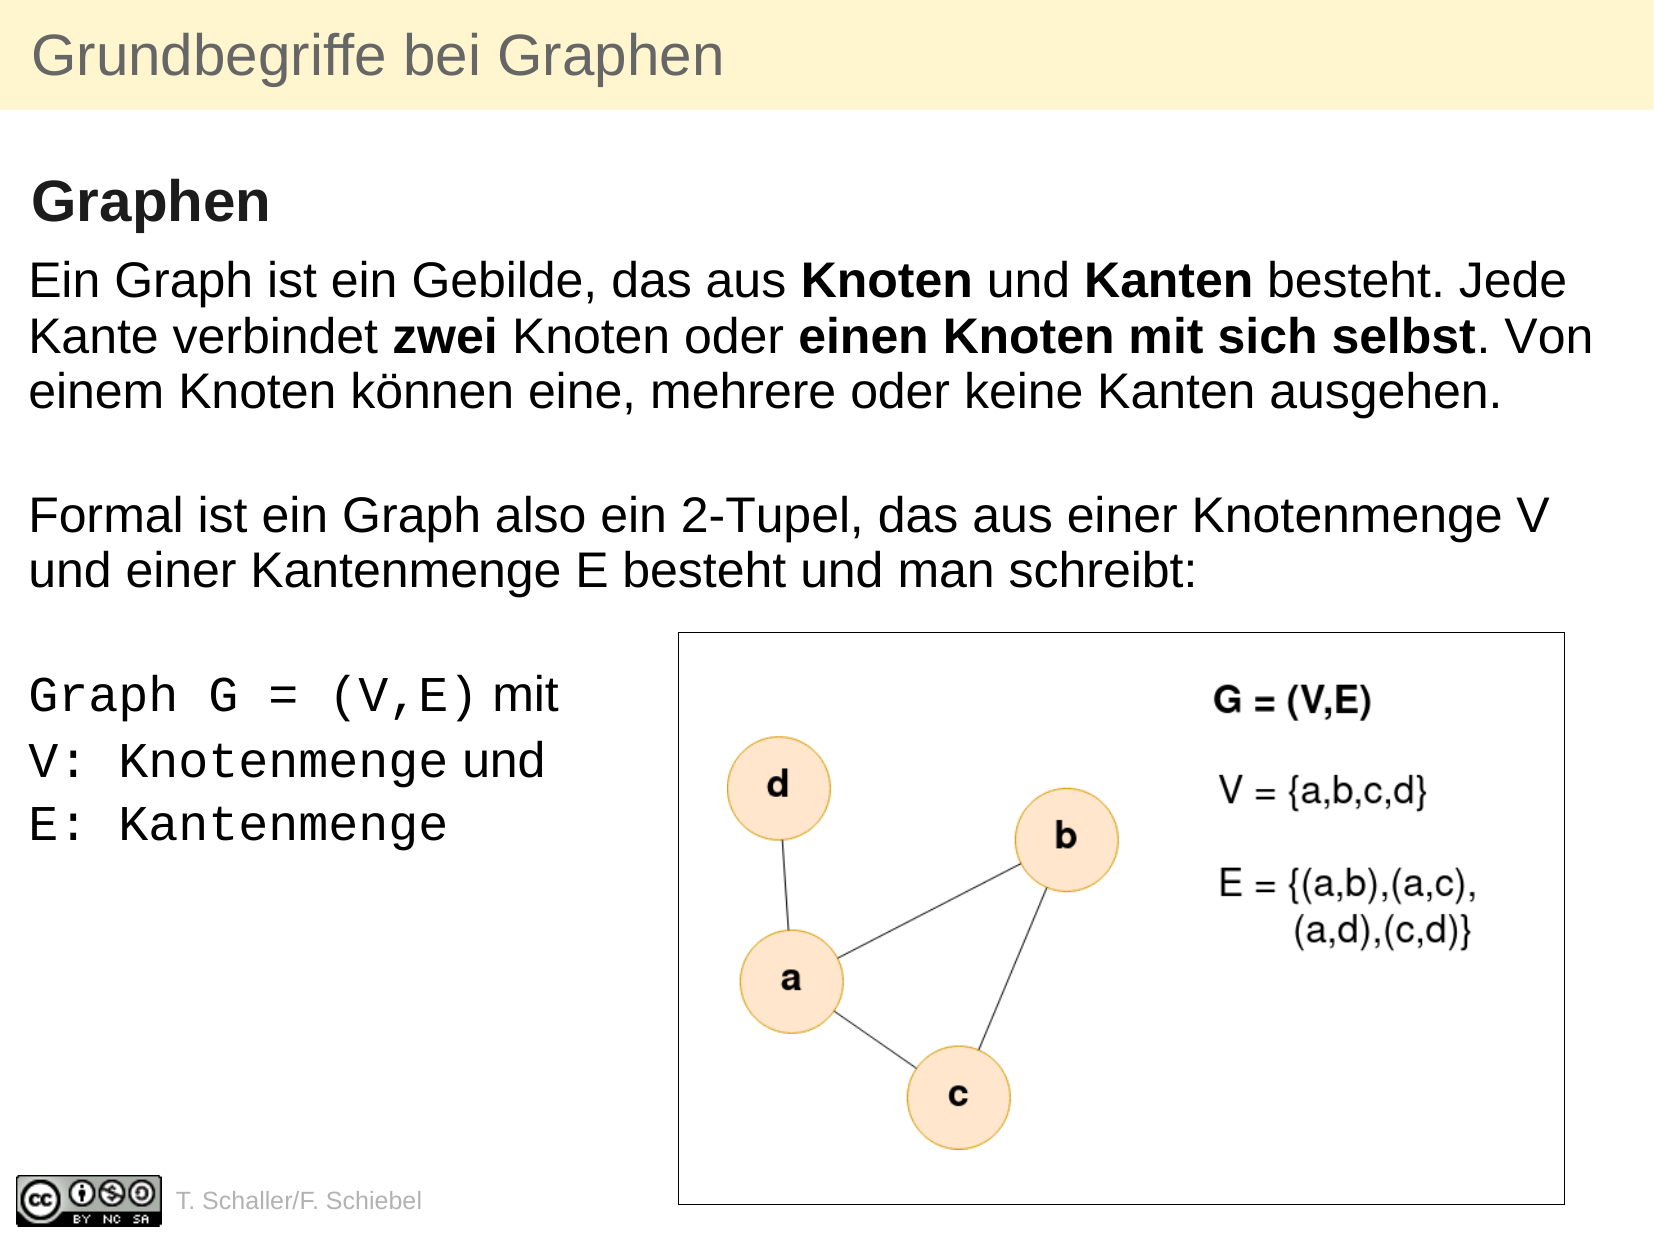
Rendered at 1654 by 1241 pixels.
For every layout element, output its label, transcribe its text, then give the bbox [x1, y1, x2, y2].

picture [727, 681, 1538, 1150]
title Grundbegriffe bei Graphen [31, 16, 1151, 94]
picture [16, 1175, 162, 1227]
text_box Graphen [31, 168, 900, 235]
text_box Ein Graph ist ein Gebilde, das aus Knoten und Kanten besteht. Jede Kante verbindet zwei Knoten oder einen Knoten mit sich selbst. Von einem Knoten können eine, mehrere oder keine Kanten ausgehen. Formal ist ein Graph also ein 2-Tupel, das aus einer Knotenmenge V und einer Kantenmenge E besteht und man schreibt: Graph G = (V,E) mit V: Knotenmenge und E: Kantenmenge [28, 252, 1609, 973]
text_box [678, 973, 1565, 1205]
